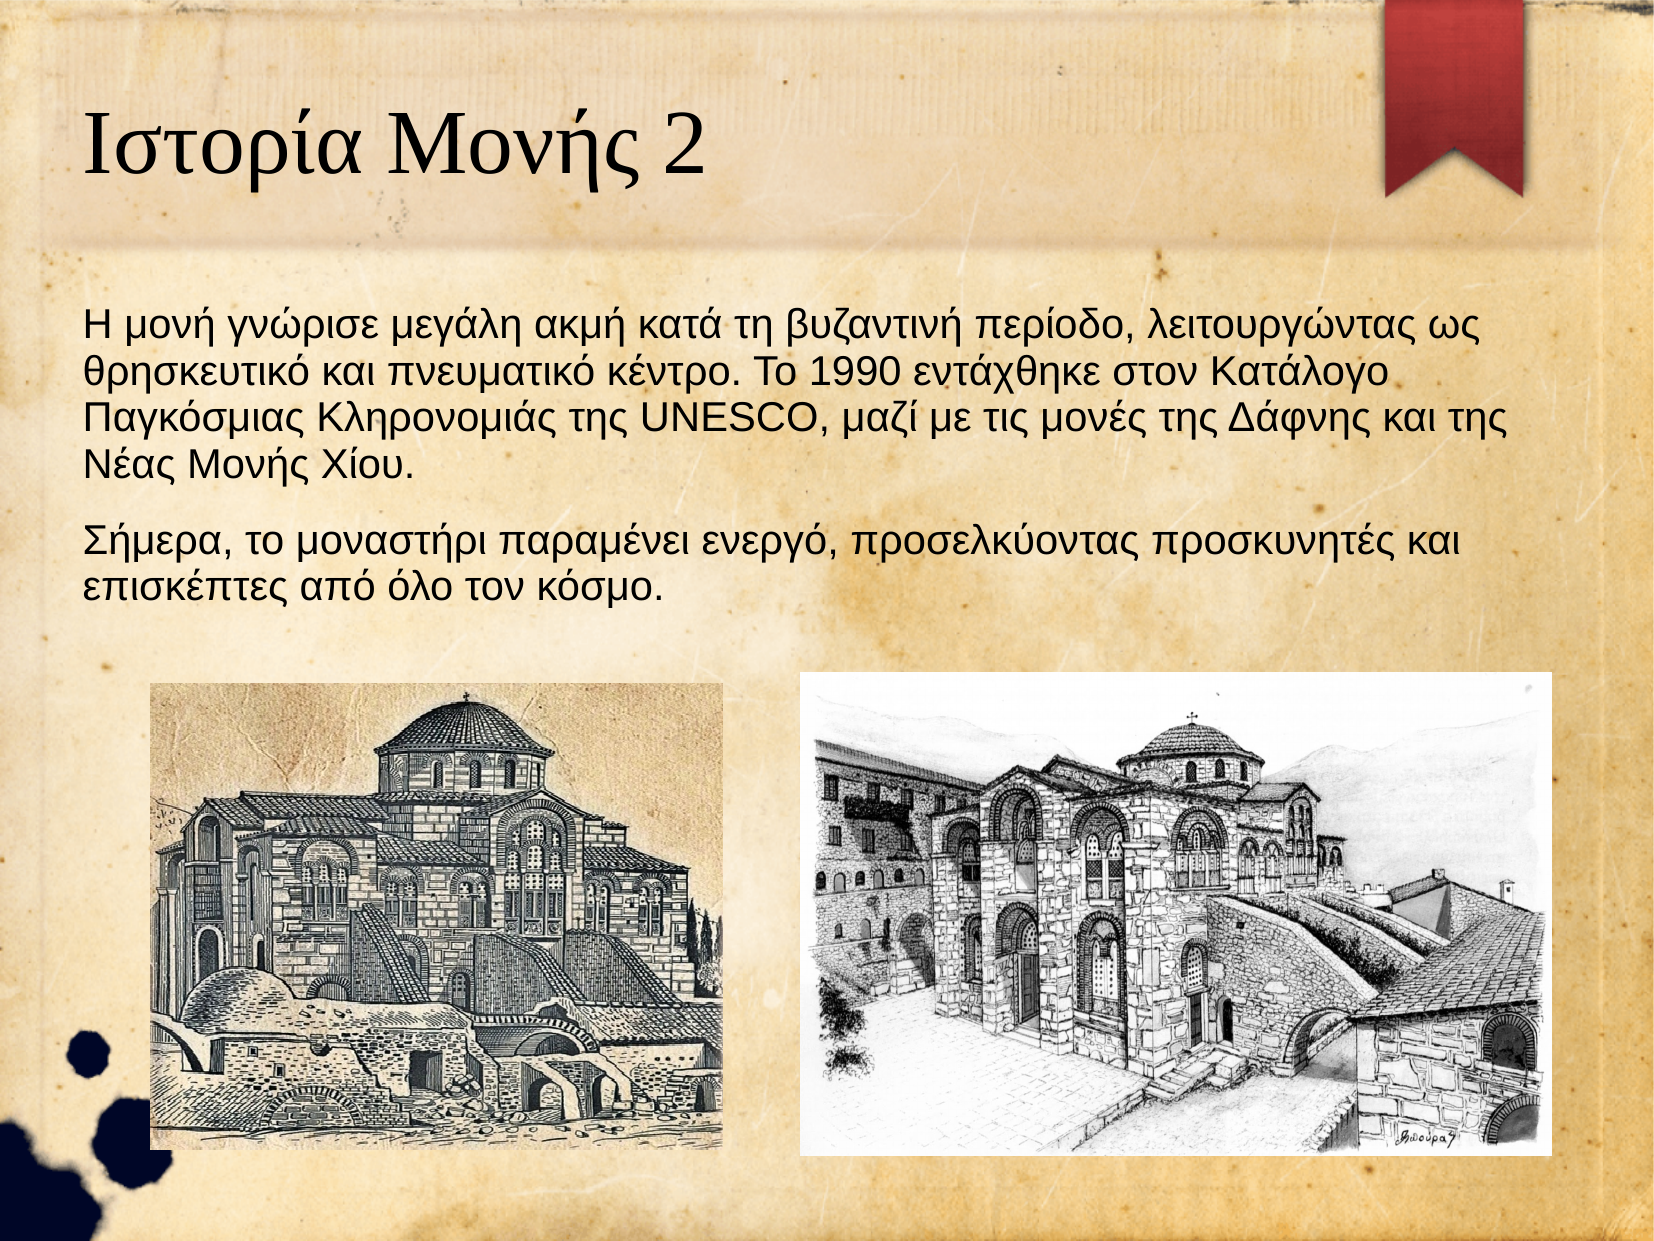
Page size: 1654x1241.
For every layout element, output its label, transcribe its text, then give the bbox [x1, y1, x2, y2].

list Η μονή γνώρισε μεγάλη ακμή κατά τη βυζαντινή περίοδο, λειτουργώντας ως θρησκευτικό και πνευματικό κέντρο. Το 1990 εντάχθηκε στον Κατάλογο Παγκόσμιας Κληρονομιάς της UNESCO, μαζί με τις μονές της Δάφνης και της Νέας Μονής Χίου. Σήμερα, το μοναστήρι παραμένει ενεργό, προσελκύοντας προσκυνητές και επισκέπτες από όλο τον κόσμο. [82, 301, 1538, 1021]
title Ιστορία Μονής 2 [82, 49, 1347, 237]
picture [0, 0, 1654, 1241]
